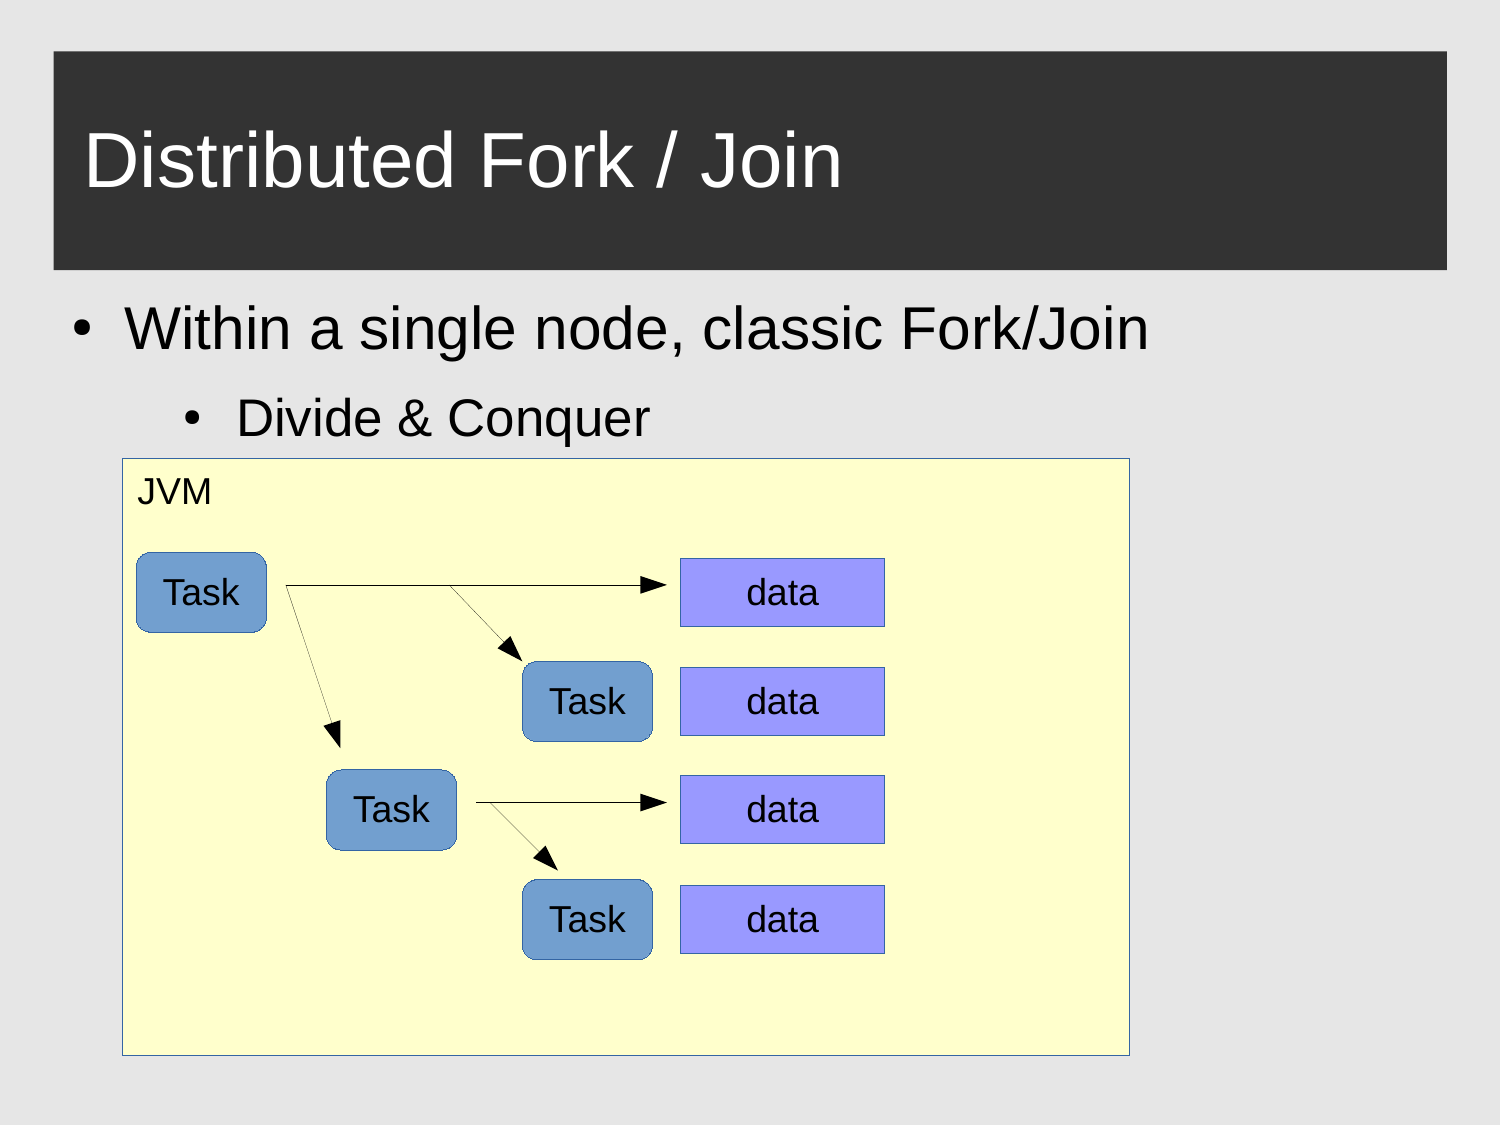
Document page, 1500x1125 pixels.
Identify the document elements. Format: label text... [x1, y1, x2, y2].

text_box data [680, 558, 885, 627]
text_box data [680, 775, 885, 844]
text_box JVM [122, 463, 286, 558]
text_box Task [522, 661, 653, 742]
title Distributed Fork / Join [53, 51, 1447, 271]
text_box [122, 458, 1130, 1056]
text_box Task [522, 879, 653, 960]
text_box Task [136, 552, 267, 633]
text_box data [680, 667, 885, 736]
text_box data [680, 885, 885, 954]
list Within a single node, classic Fork/Join Divide & Conquer [53, 294, 1447, 991]
text_box Task [326, 769, 457, 851]
